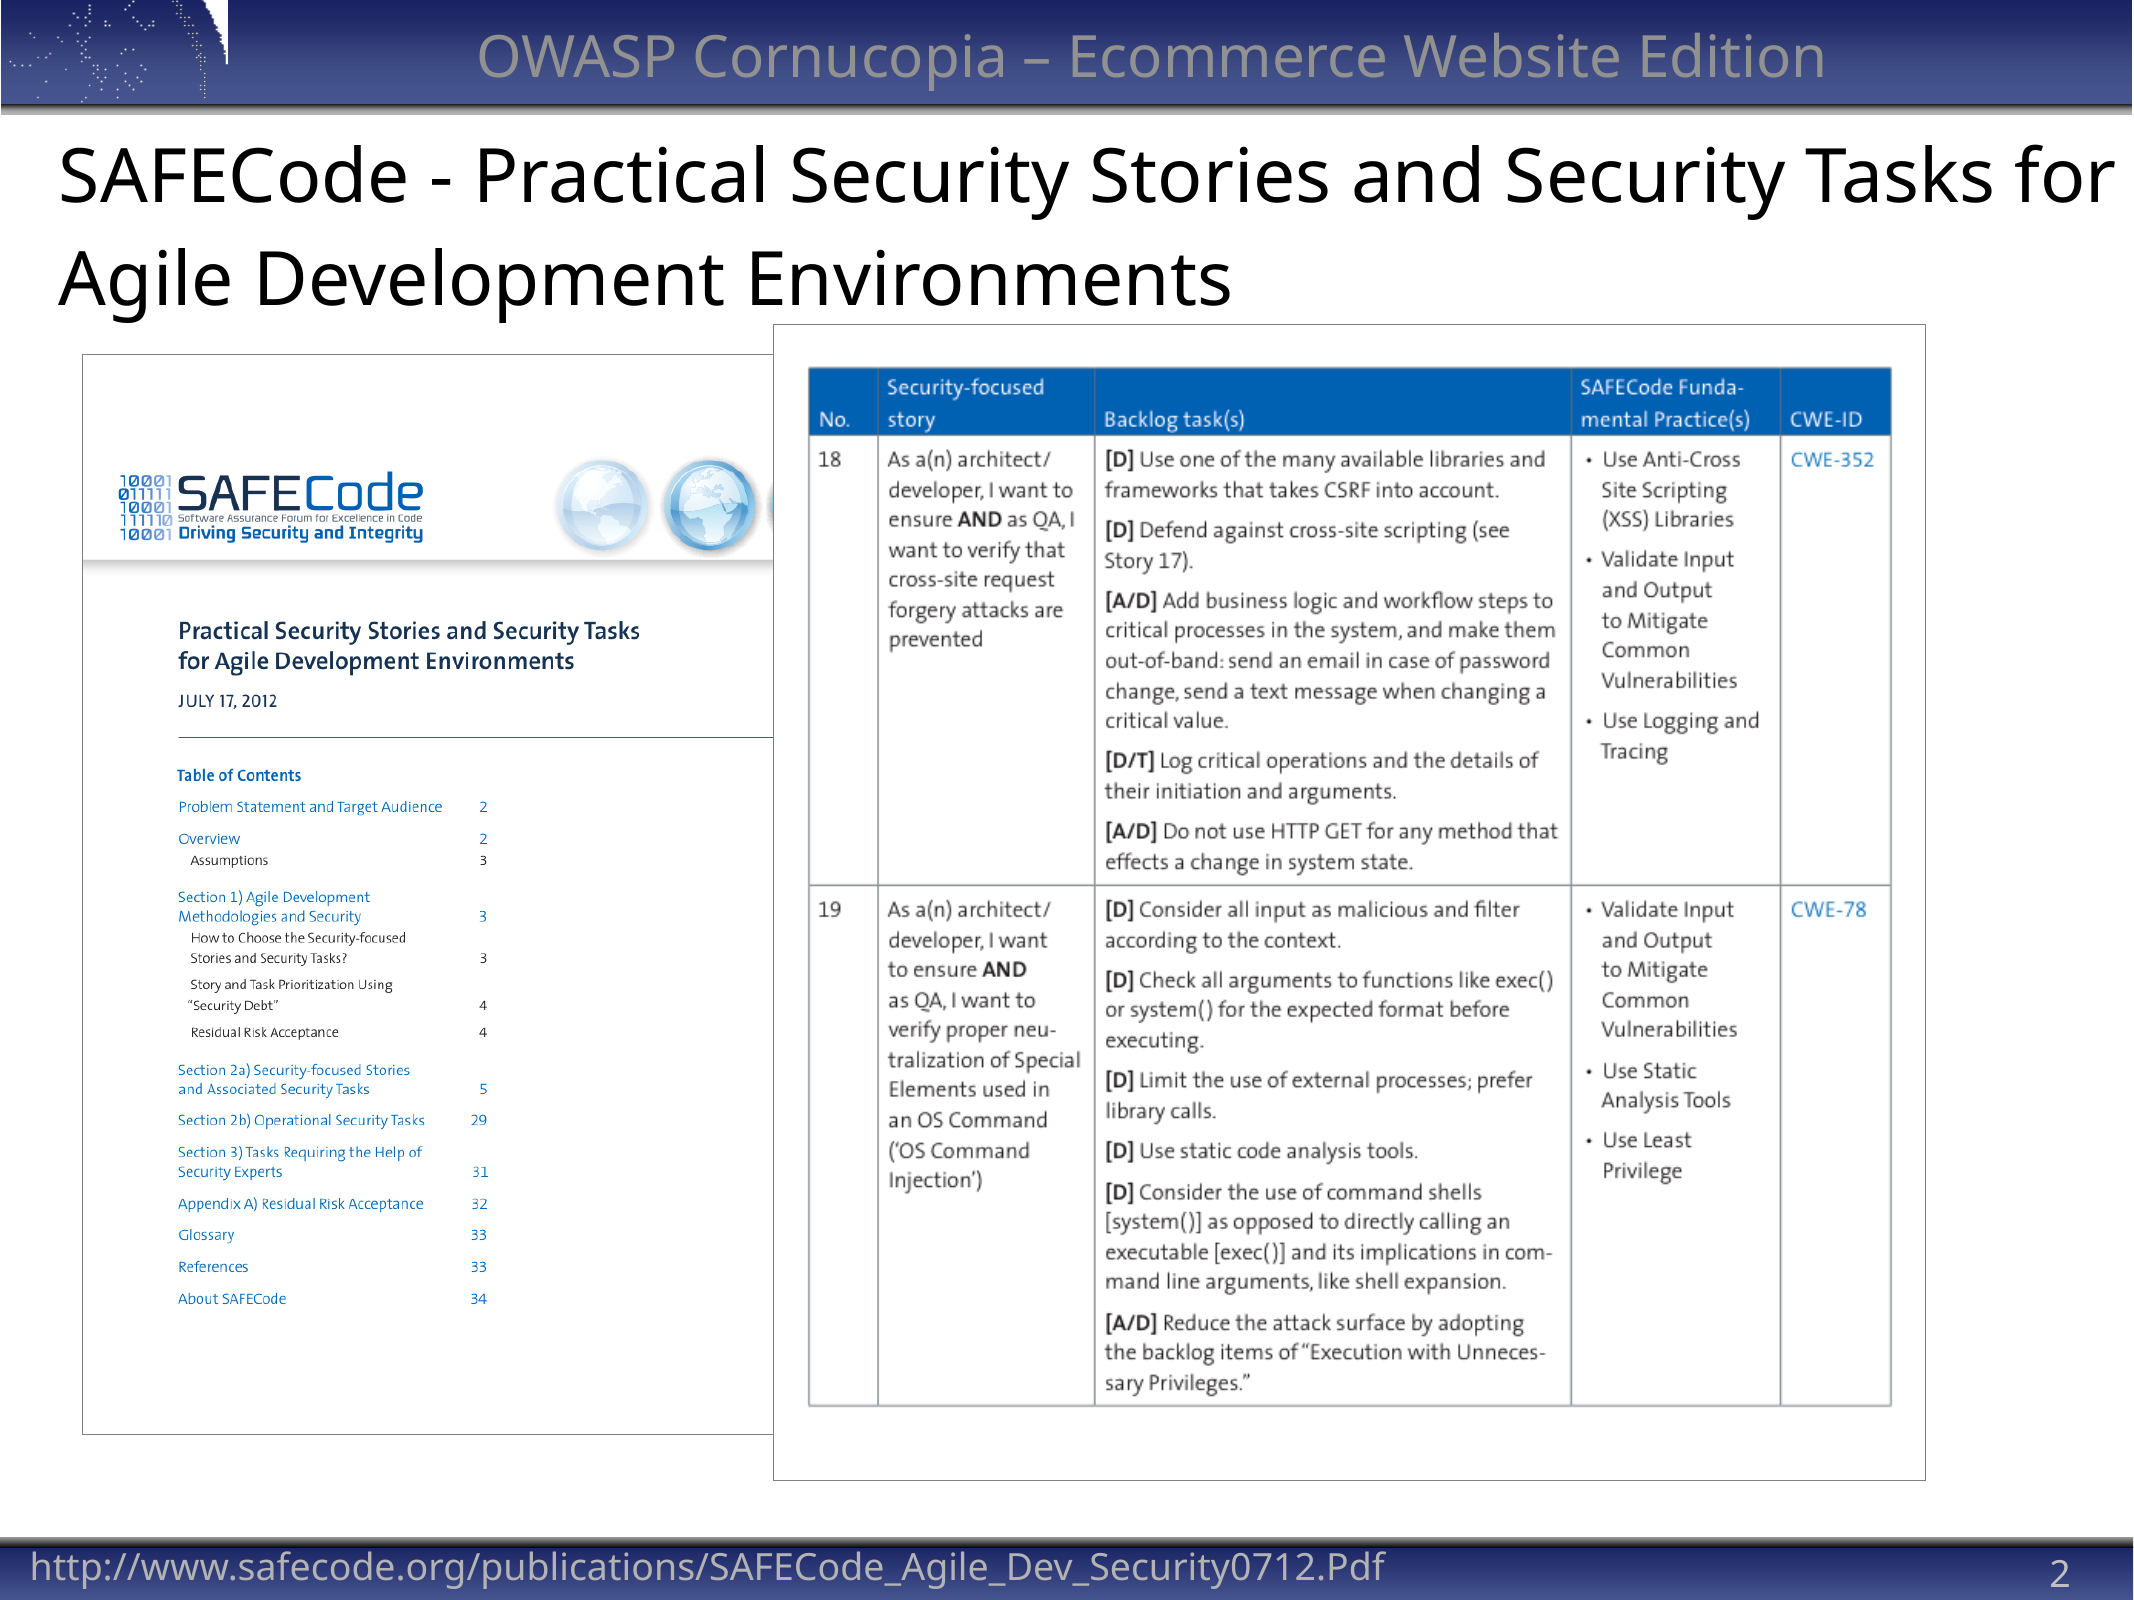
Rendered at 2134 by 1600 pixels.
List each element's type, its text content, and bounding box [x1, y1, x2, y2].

list http://www.safecode.org/publications/SAFECode_Agile_Dev_Security0712.Pdf [29, 1540, 2038, 1600]
title SAFECode - Practical Security Stories and Security Tasks for Agile Development Environments [58, 124, 2126, 325]
picture [82, 324, 1926, 1481]
